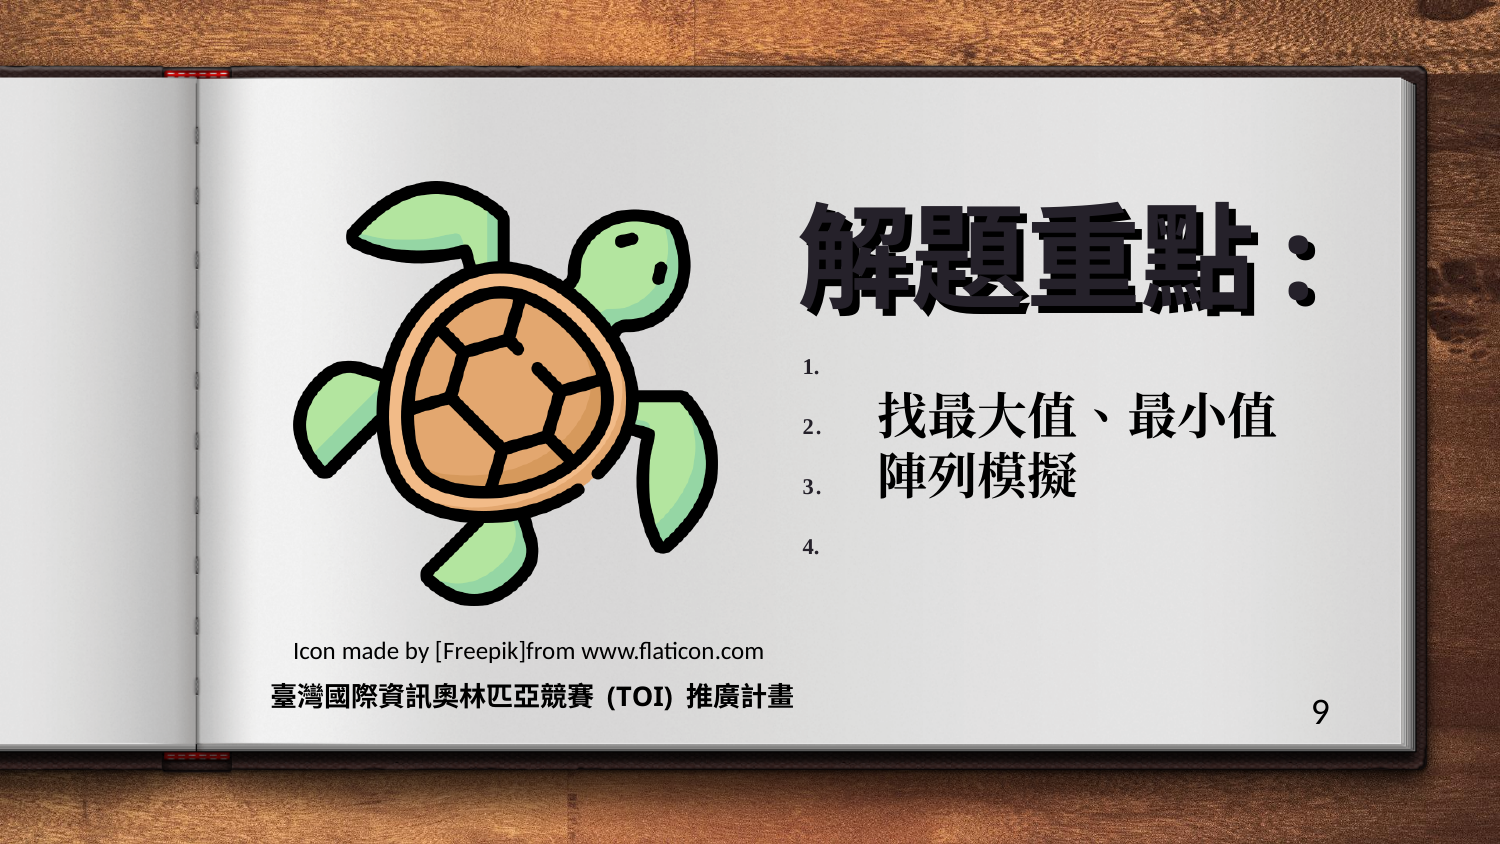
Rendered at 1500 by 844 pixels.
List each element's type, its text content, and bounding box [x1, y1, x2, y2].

title 解題重點: [782, 146, 1313, 338]
text_box [1295, 672, 1386, 737]
text_box Icon made by [Freepik]from www.flaticon.com [278, 627, 867, 672]
picture [293, 181, 718, 606]
subtitle 找最大值、最小值 陣列模擬 [787, 309, 1341, 584]
